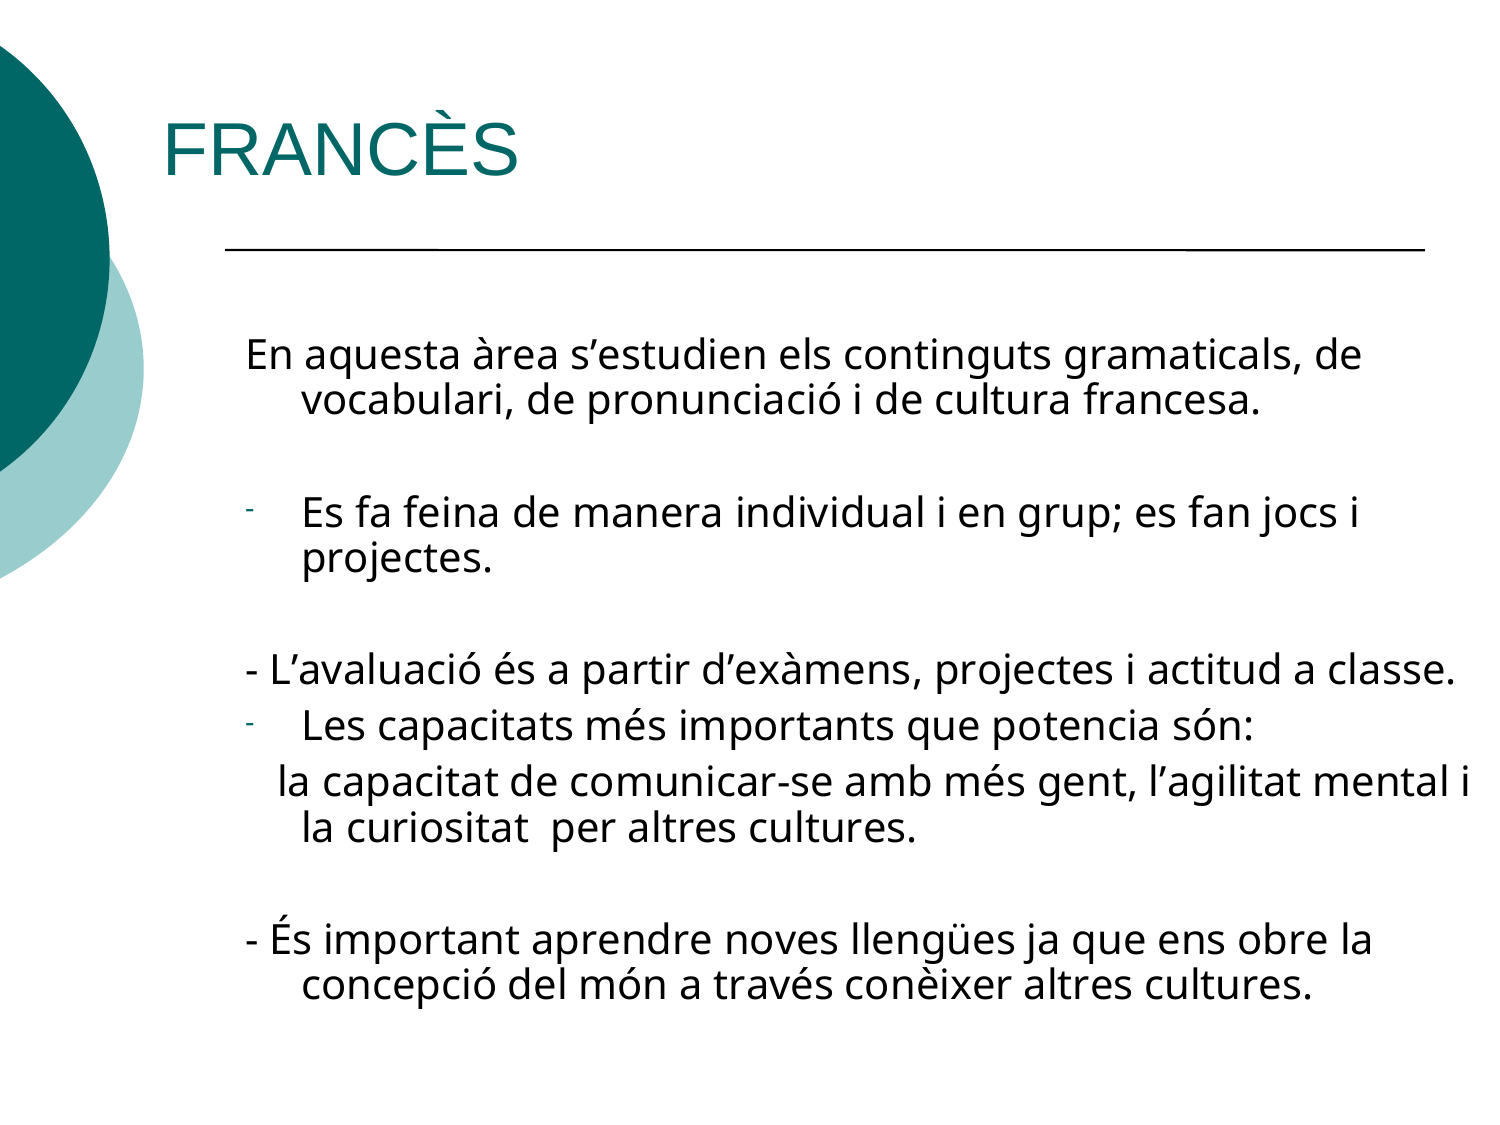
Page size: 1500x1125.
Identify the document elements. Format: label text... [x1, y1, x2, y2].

title FRANCÈS [147, 0, 1275, 199]
list En aquesta àrea s’estudien els continguts gramaticals, de vocabulari, de pronunciació i de cultura francesa. Es fa feina de manera individual i en grup; es fan jocs i projectes. - L’avaluació és a partir d’exàmens, projectes i actitud a classe. Les capacitats més importants que potencia són: la capacitat de comunicar-se amb més gent, l’agilitat mental i la curiositat per altres cultures. - És important aprendre noves llengües ja que ens obre la concepció del món a través conèixer altres cultures. [230, 255, 1500, 1067]
